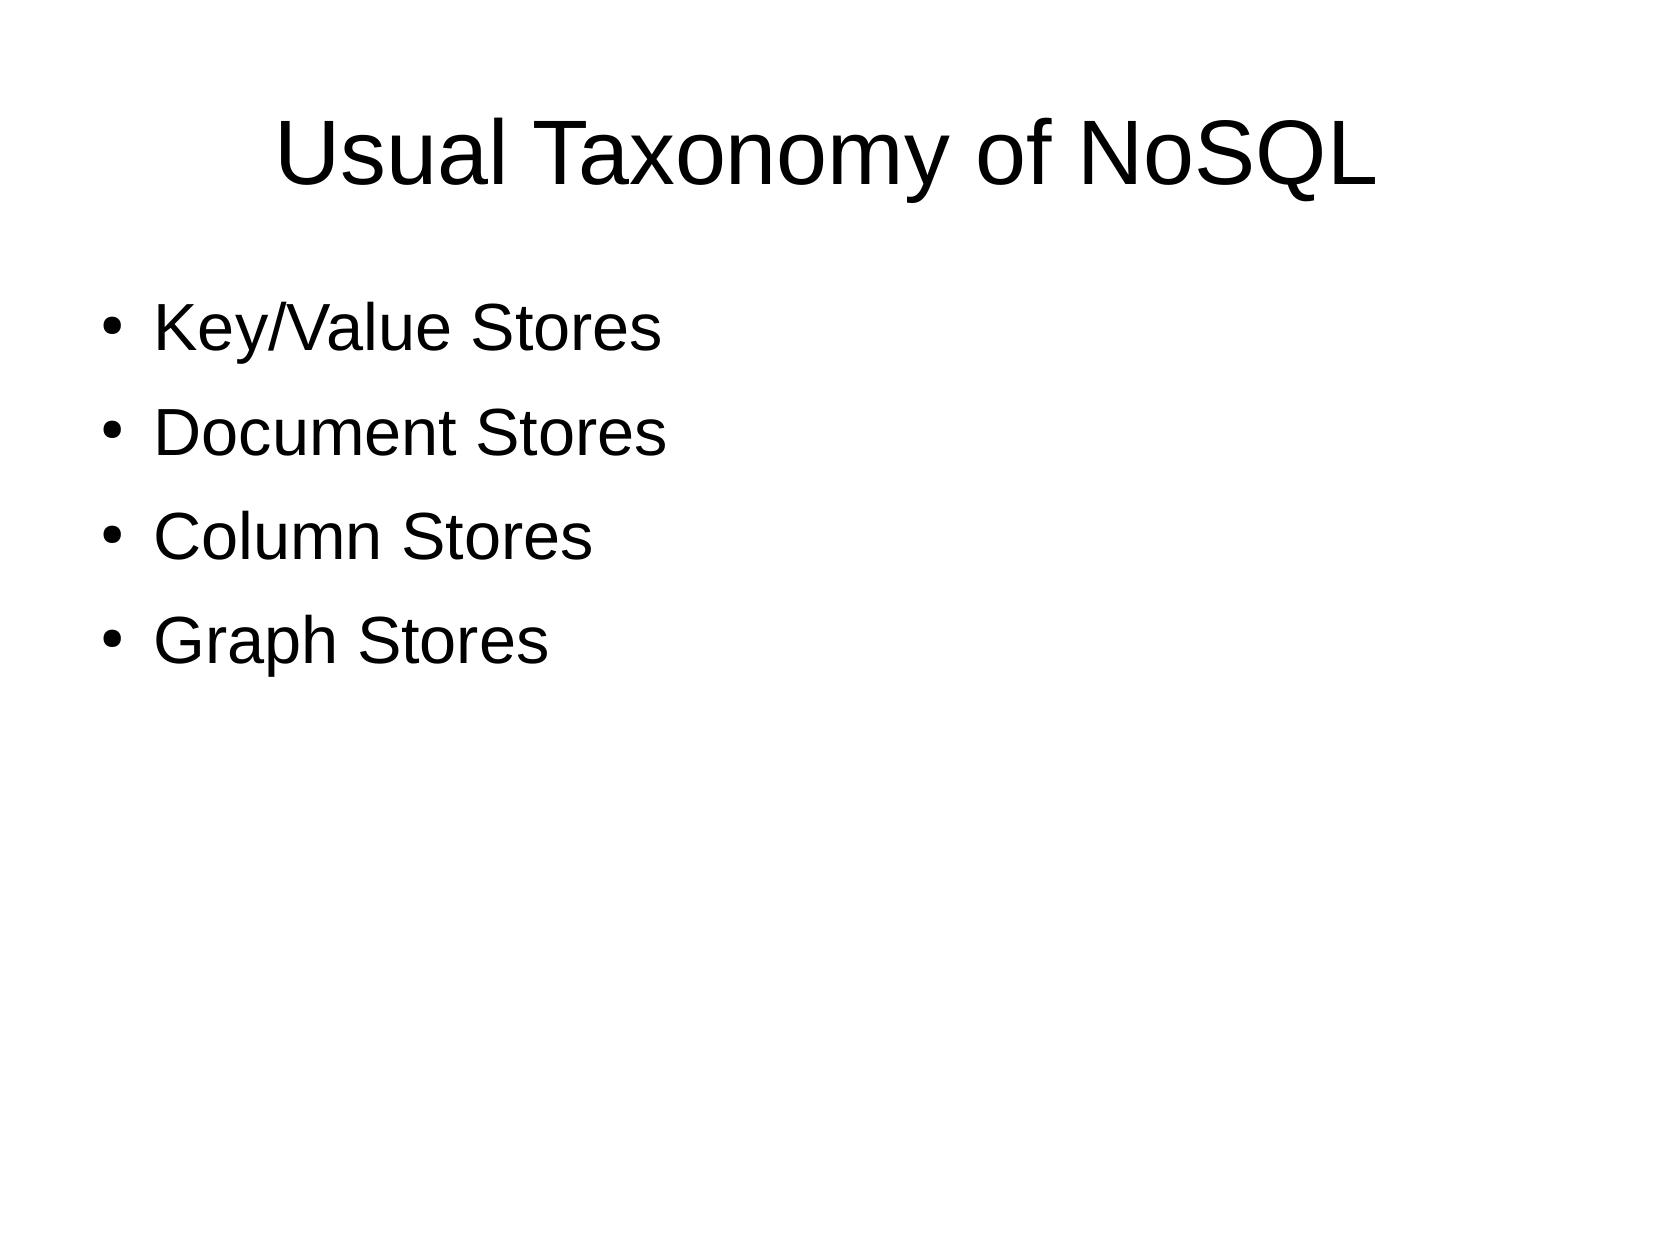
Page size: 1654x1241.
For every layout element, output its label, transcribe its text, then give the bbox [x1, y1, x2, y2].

title Usual Taxonomy of NoSQL [82, 49, 1571, 257]
list Key/Value Stores Document Stores Column Stores Graph Stores [82, 290, 1571, 1109]
